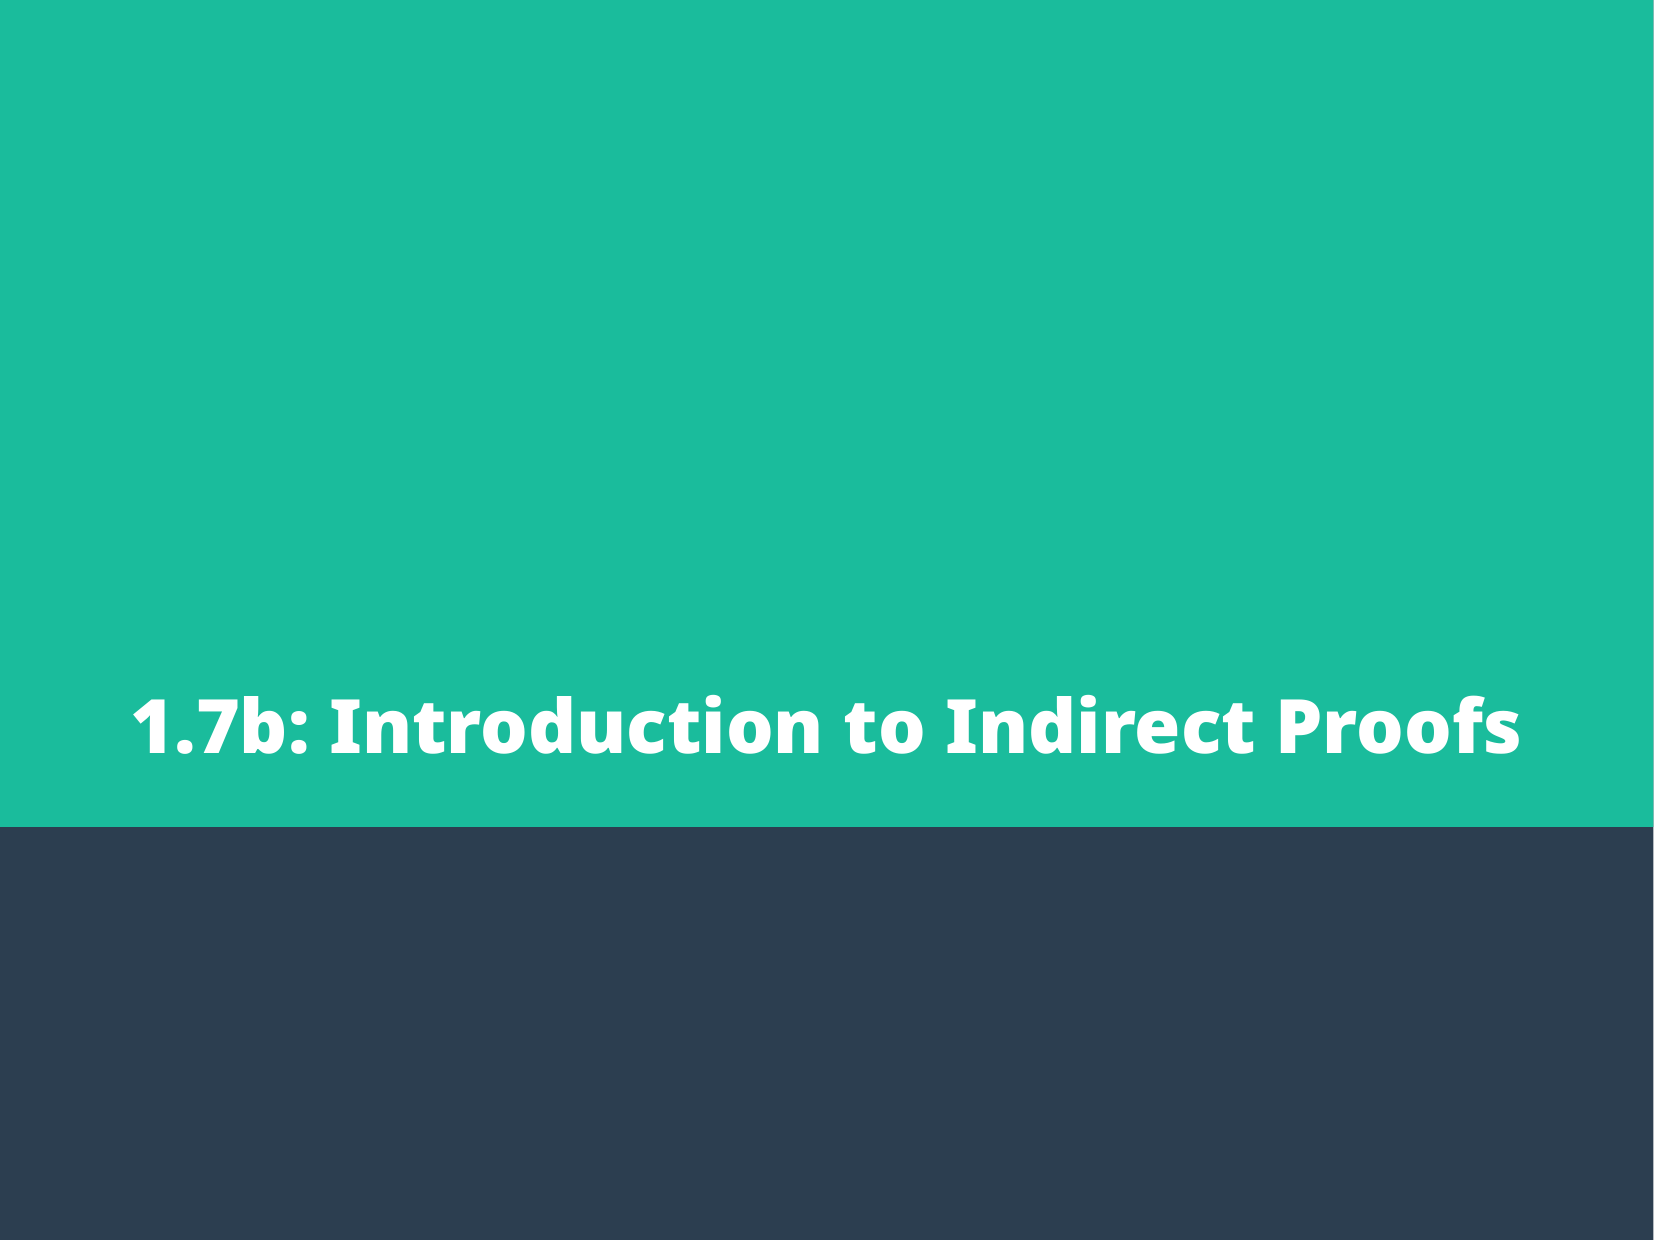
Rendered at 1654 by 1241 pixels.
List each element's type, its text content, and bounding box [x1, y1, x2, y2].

title 1.7b: Introduction to Indirect Proofs [59, 620, 1595, 778]
